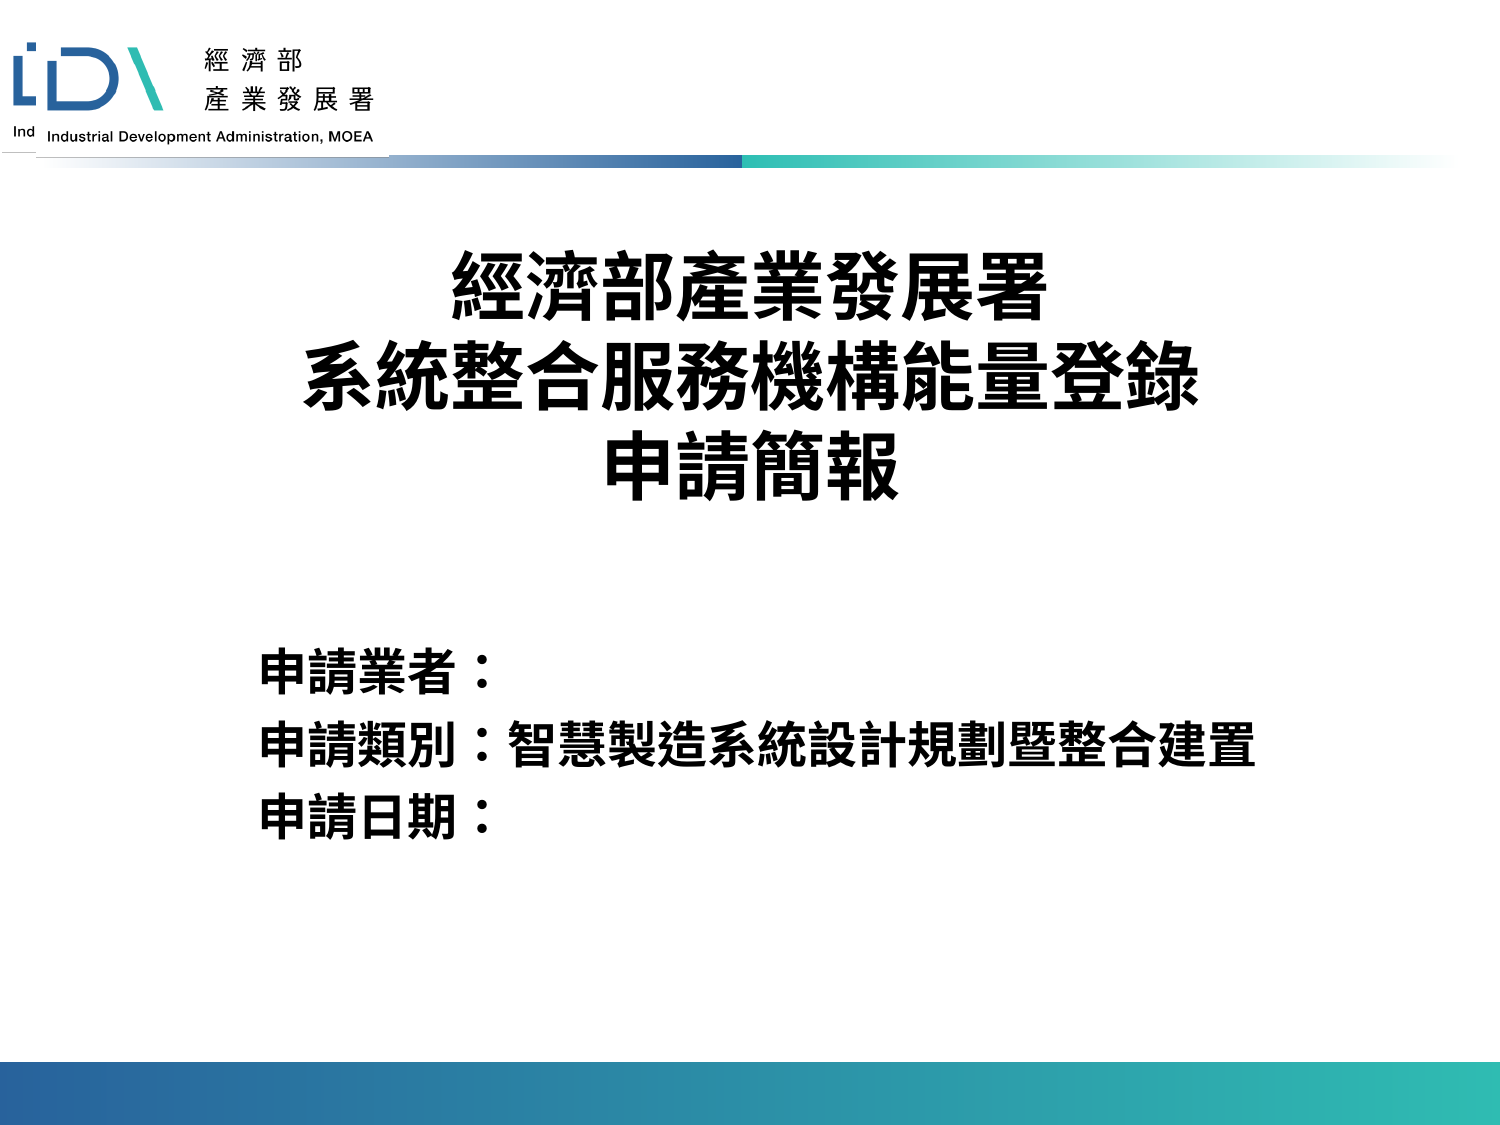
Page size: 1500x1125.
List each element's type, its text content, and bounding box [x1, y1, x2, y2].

text_box 經濟部產業發展署 系統整合服務機構能量登錄 申請簡報 [0, 231, 1500, 498]
text_box 申請業者： 申請類別：智慧製造系統設計規劃暨整合建置 申請日期： [242, 633, 1357, 942]
